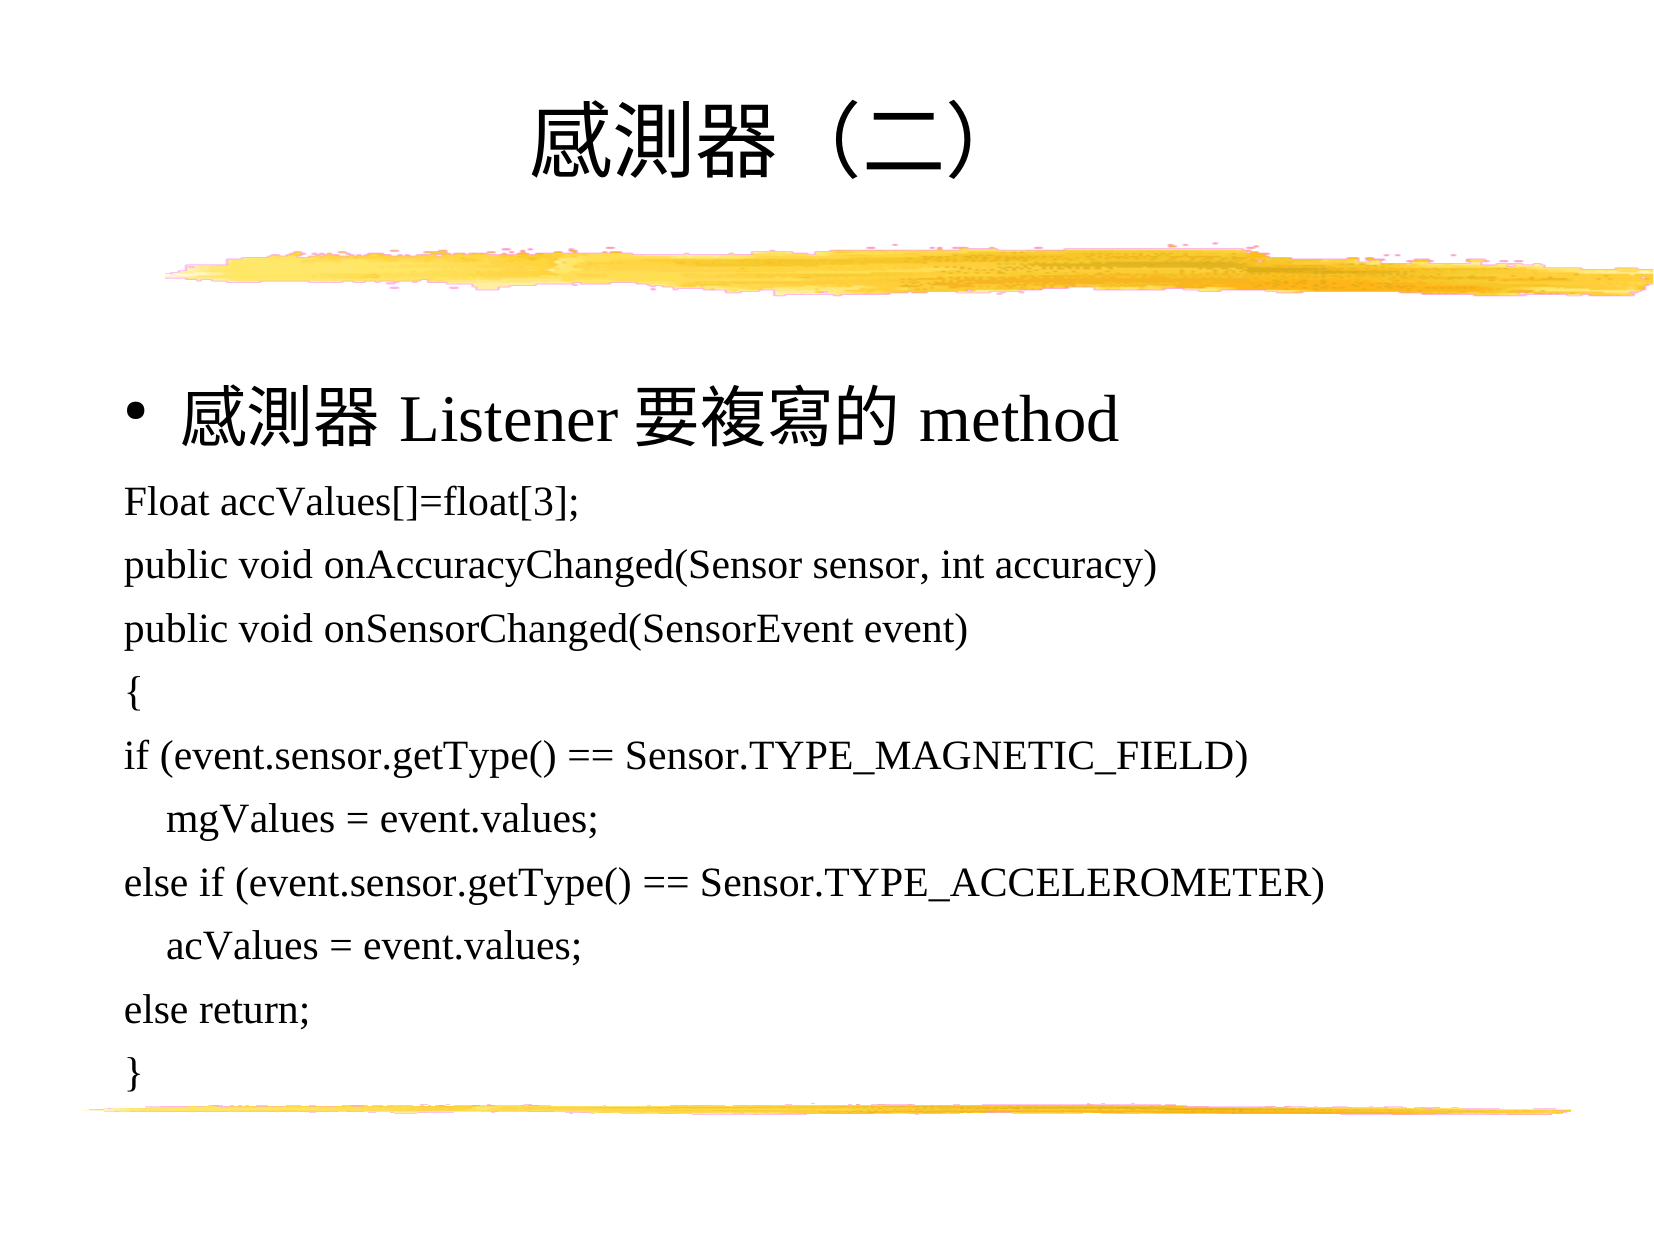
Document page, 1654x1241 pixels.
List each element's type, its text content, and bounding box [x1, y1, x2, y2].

title 感測器（二） [76, 28, 1482, 235]
list 感測器Listener要複寫的method Float accValues[]=float[3]; public void onAccuracyChanged(Sensor sensor, int accuracy) public void onSensorChanged(SensorEvent event) { if (event.sensor.getType() == Sensor.TYPE_MAGNETIC_FIELD) mgValues = event.values; else if (event.sensor.getType() == Sensor.TYPE_ACCELEROMETER) acValues = event.values; else return; } [124, 358, 1530, 1103]
picture [82, 1102, 1571, 1117]
picture [165, 237, 1654, 308]
